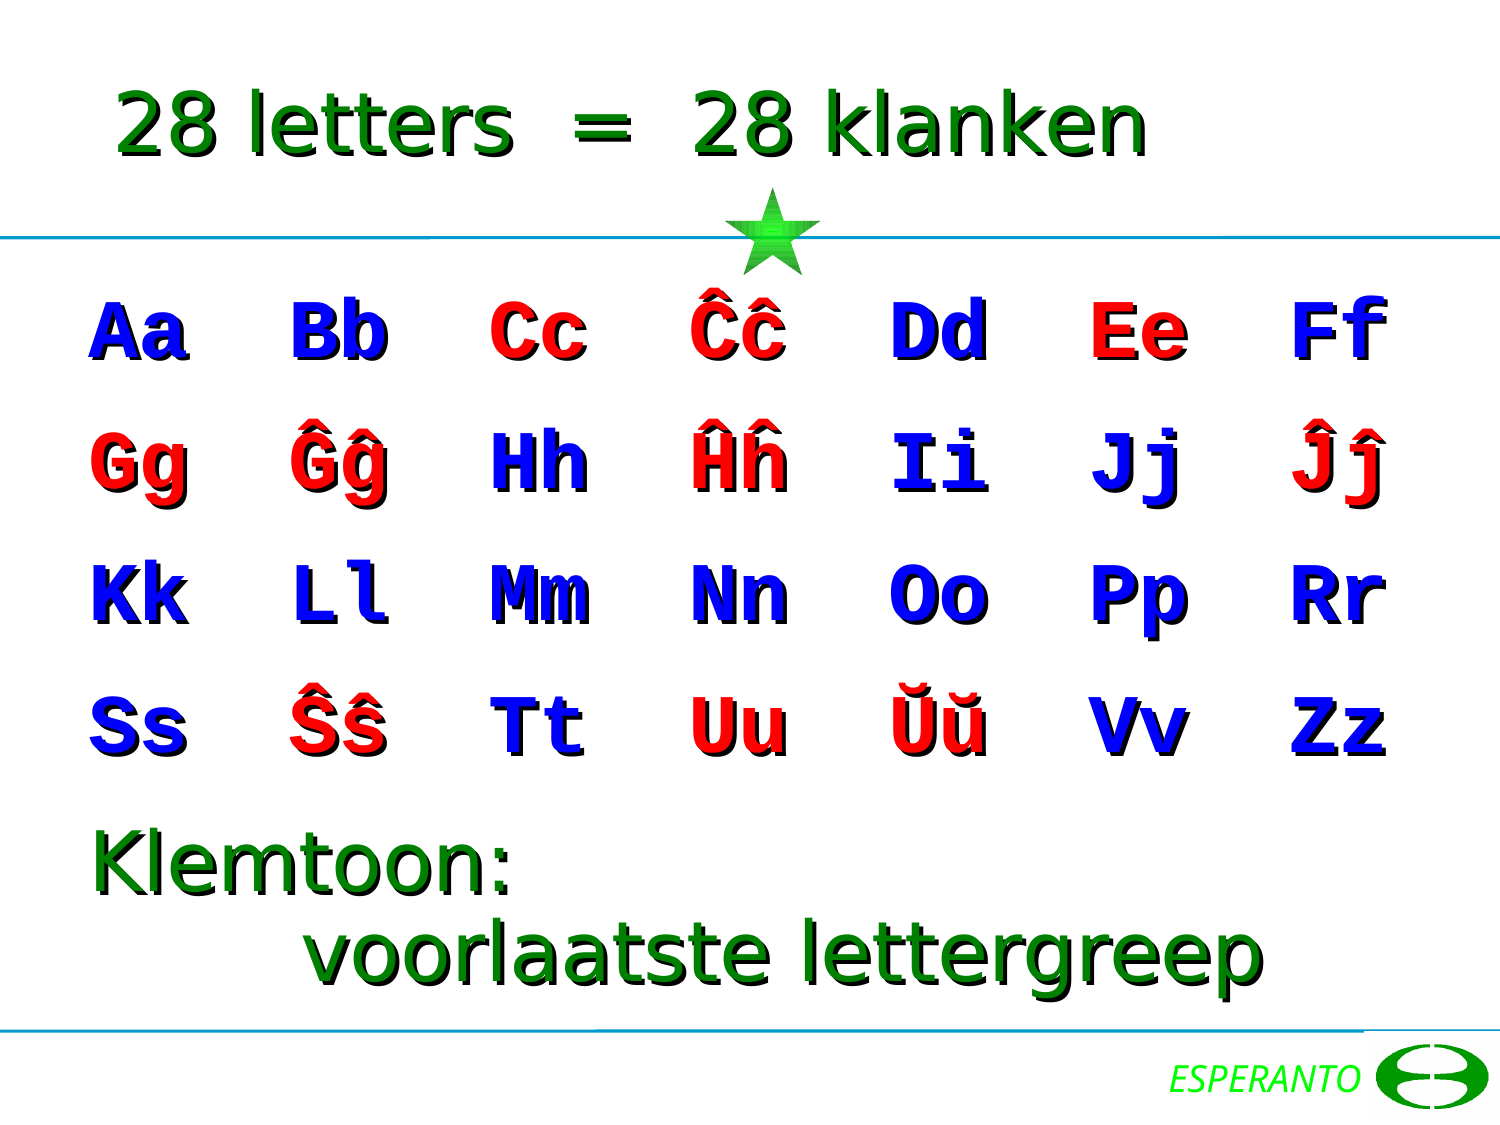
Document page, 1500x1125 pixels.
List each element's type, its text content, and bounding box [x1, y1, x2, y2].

picture [1364, 1032, 1500, 1122]
list Aa Bb Cc Ĉĉ Dd Ee Ff Gg Ĝĝ Hh Ĥĥ Ii Jj Ĵĵ Kk Ll Mm Nn Oo Pp Rr Ss Ŝŝ Tt Uu Ŭŭ Vv Zz Klemtoon: voorlaatste lettergreep [88, 299, 1449, 1026]
title 28 letters = 28 klanken [112, 5, 1449, 245]
